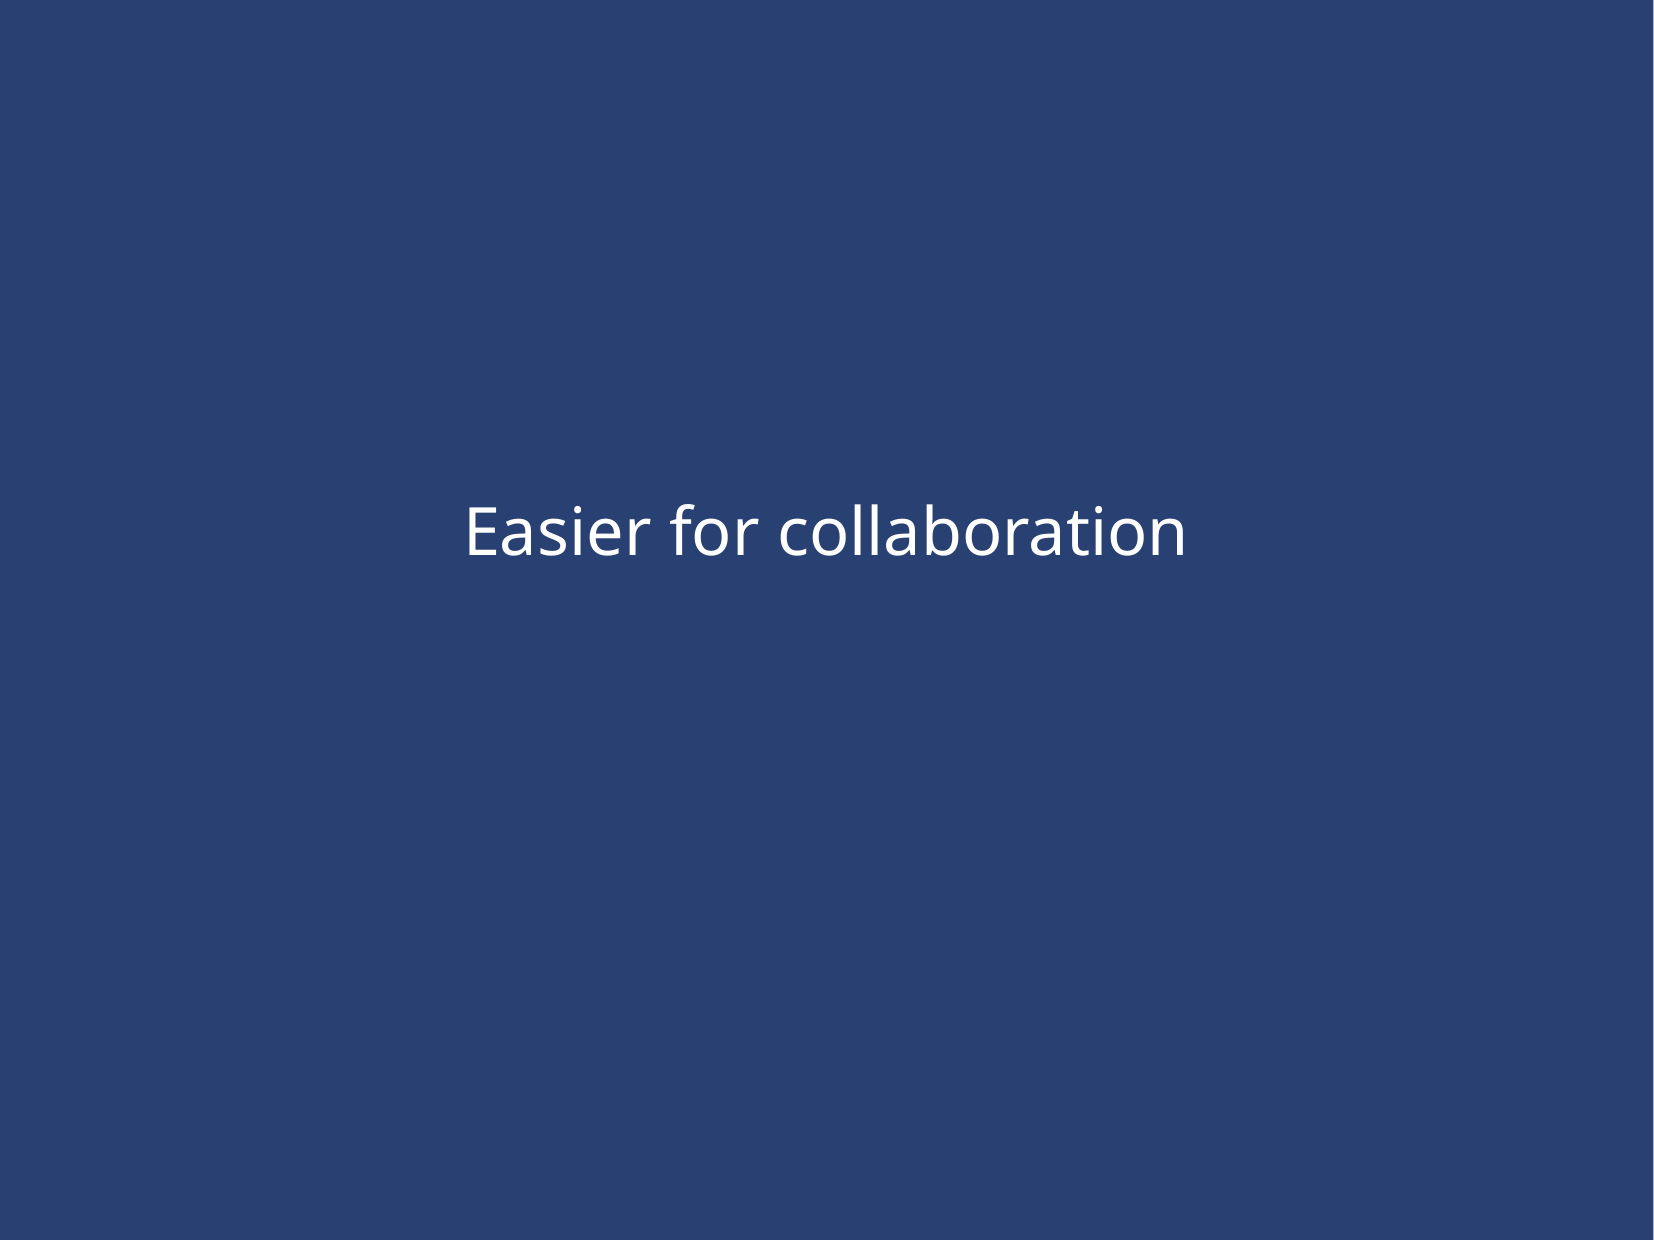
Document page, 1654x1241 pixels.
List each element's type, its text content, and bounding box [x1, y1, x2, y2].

subtitle Easier for collaboration [82, 49, 1571, 1109]
